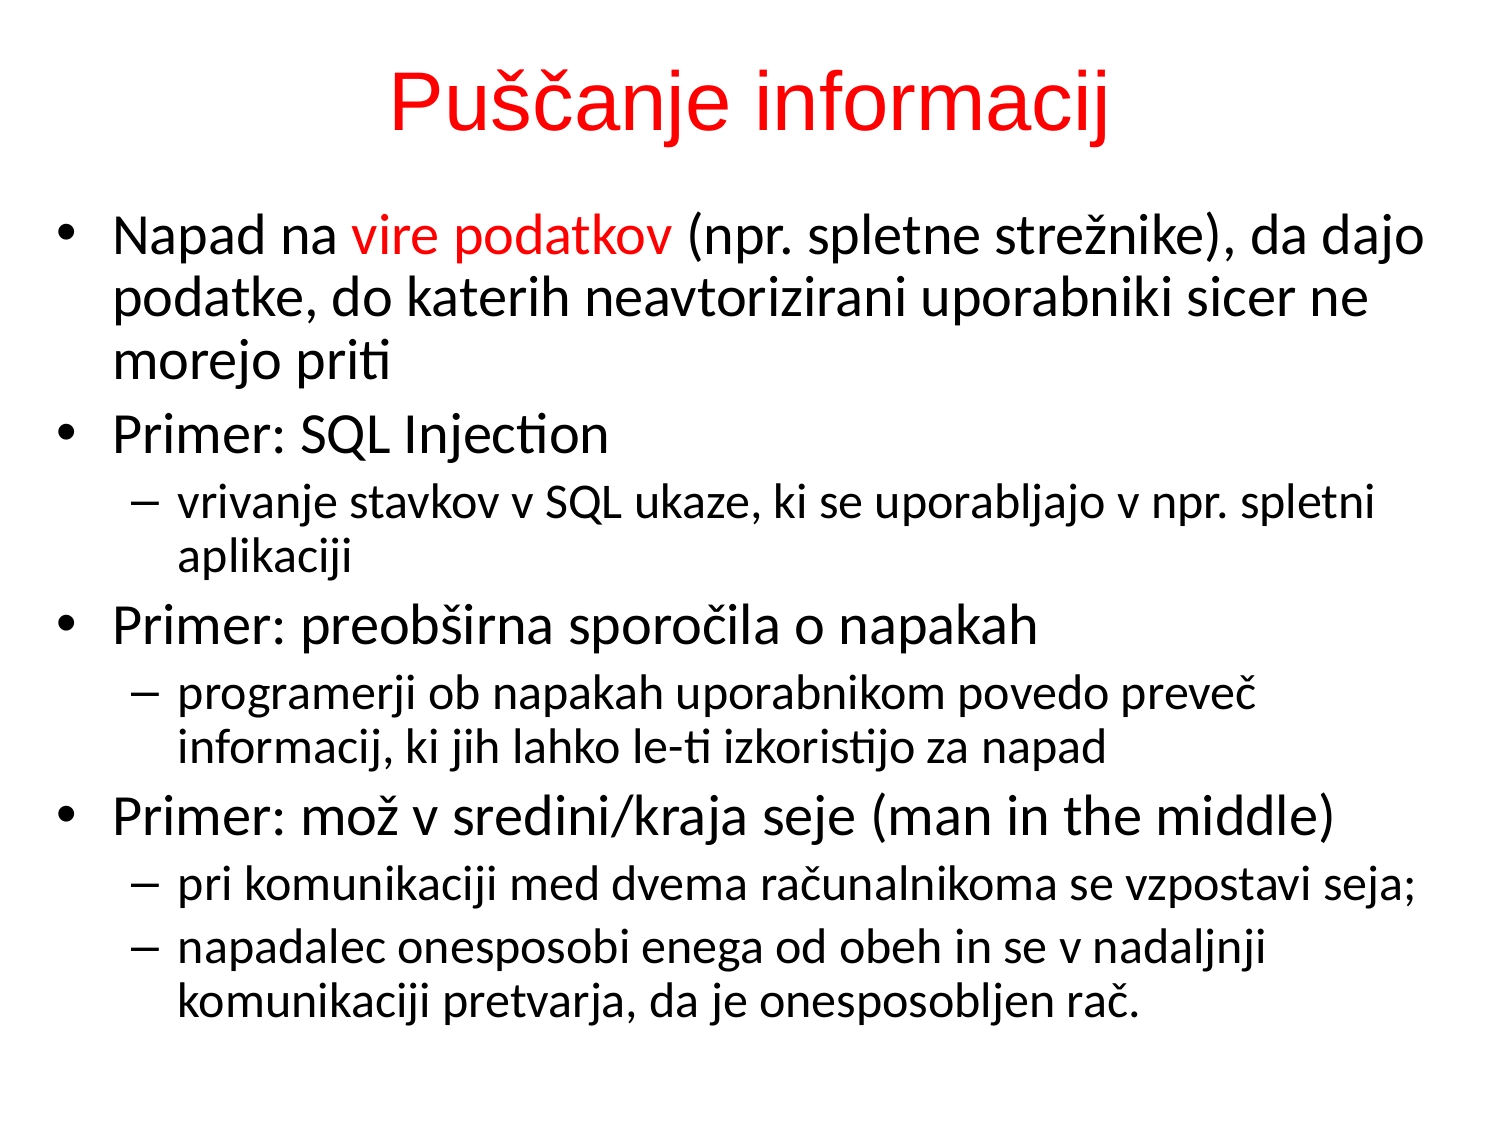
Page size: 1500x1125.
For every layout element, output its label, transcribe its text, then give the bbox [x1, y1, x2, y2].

list Napad na vire podatkov (npr. spletne strežnike), da dajo podatke, do katerih neavtorizirani uporabniki sicer ne morejo priti Primer: SQL Injection vrivanje stavkov v SQL ukaze, ki se uporabljajo v npr. spletni aplikaciji Primer: preobširna sporočila o napakah programerji ob napakah uporabnikom povedo preveč informacij, ki jih lahko le-ti izkoristijo za napad Primer: mož v sredini/kraja seje (man in the middle) pri komunikaciji med dvema računalnikoma se vzpostavi seja; napadalec onesposobi enega od obeh in se v nadaljnji komunikaciji pretvarja, da je onesposobljen rač. [41, 196, 1500, 1125]
title Puščanje informacij [75, 39, 1426, 156]
